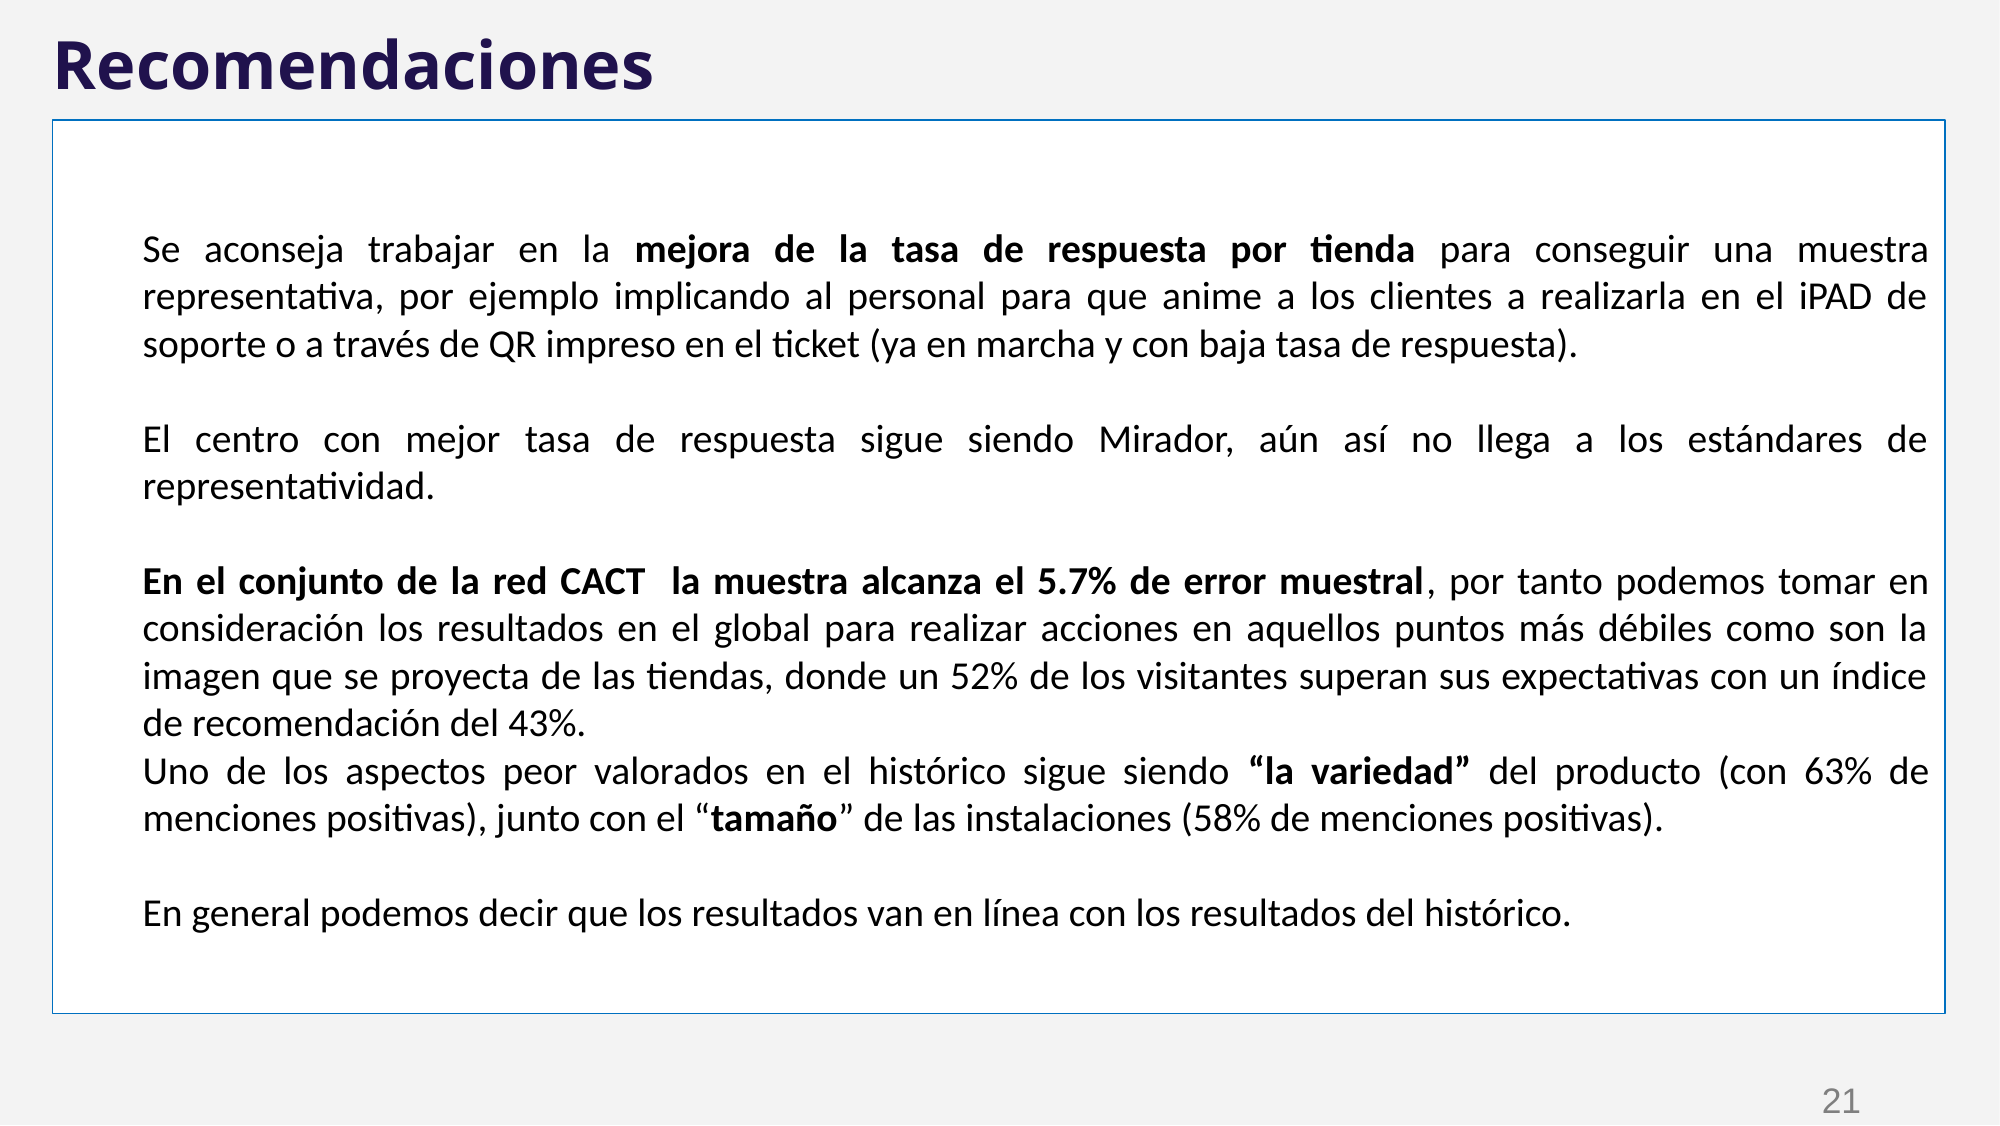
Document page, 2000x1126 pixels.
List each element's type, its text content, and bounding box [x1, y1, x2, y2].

text_box Recomendaciones [52, 0, 1945, 120]
slide_number <number> [1412, 1069, 1880, 1126]
text_box Se aconseja trabajar en la mejora de la tasa de respuesta por tienda para conseguir una muestra representativa, por ejemplo implicando al personal para que anime a los clientes a realizarla en el iPAD de soporte o a través de QR impreso en el ticket (ya en marcha y con baja tasa de respuesta). El centro con mejor tasa de respuesta sigue siendo Mirador, aún así no llega a los estándares de representatividad. En el conjunto de la red CACT la muestra alcanza el 5.7% de error muestral, por tanto podemos tomar en consideración los resultados en el global para realizar acciones en aquellos puntos más débiles como son la imagen que se proyecta de las tiendas, donde un 52% de los visitantes superan sus expectativas con un índice de recomendación del 43%. Uno de los aspectos peor valorados en el histórico sigue siendo “la variedad” del producto (con 63% de menciones positivas), junto con el “tamaño” de las instalaciones (58% de menciones positivas). En general podemos decir que los resultados van en línea con los resultados del histórico. [52, 120, 1945, 1014]
